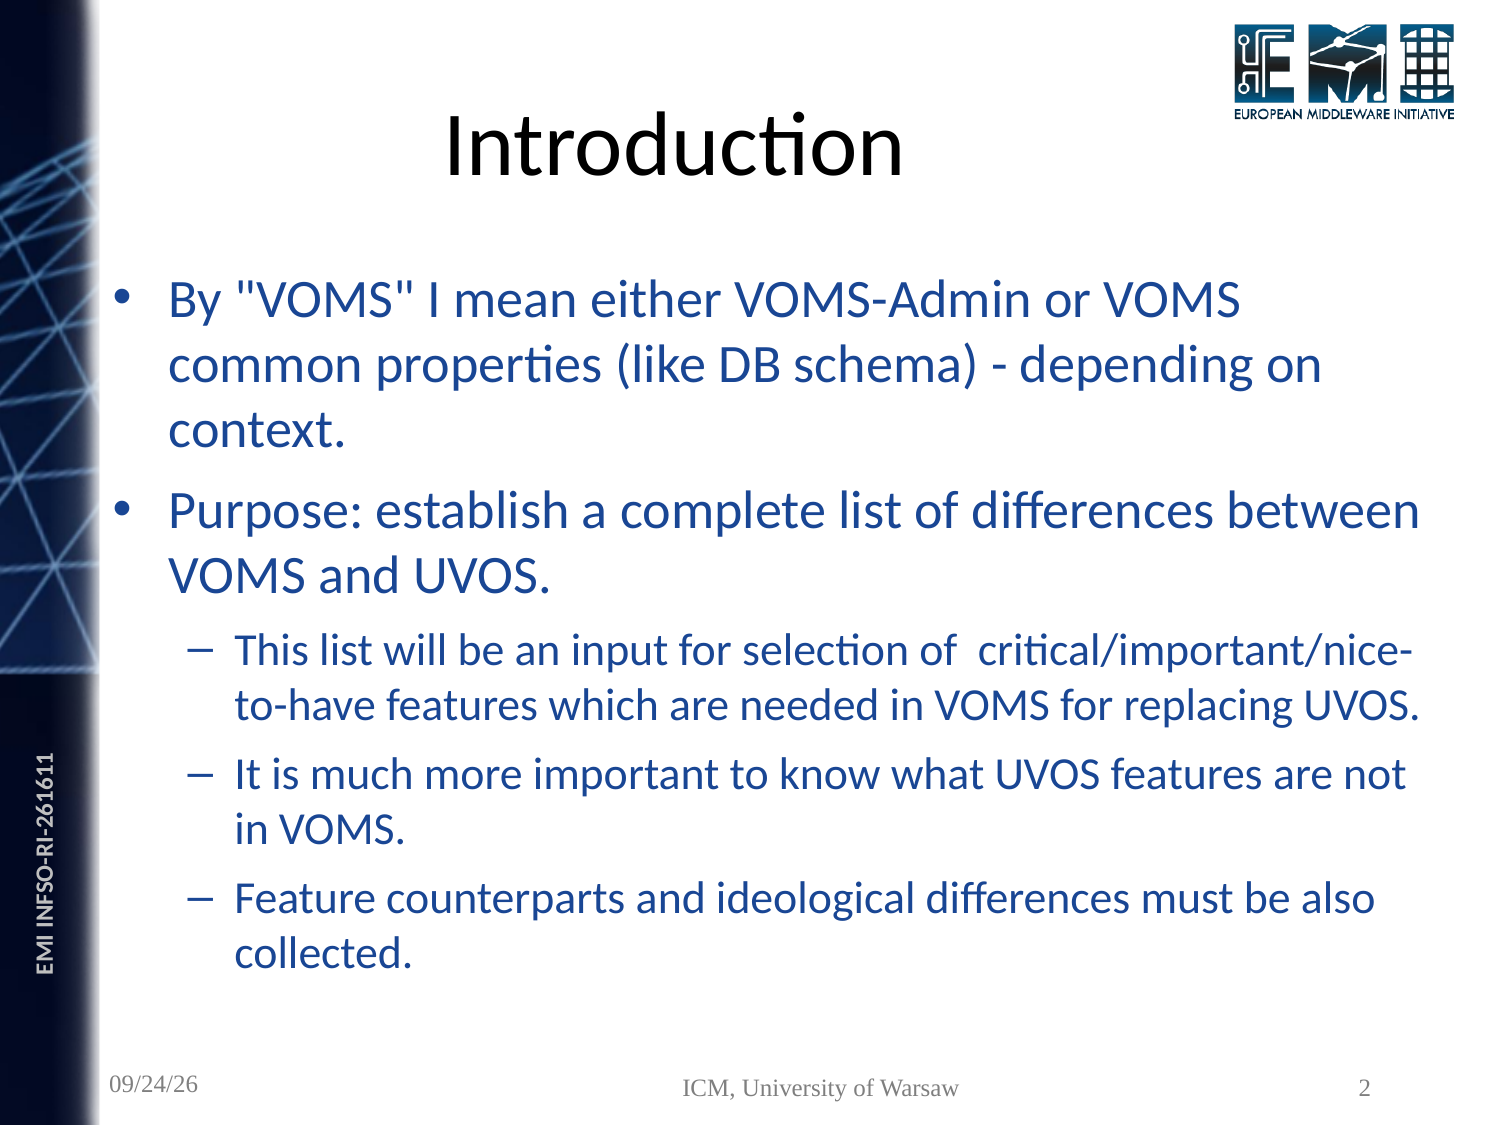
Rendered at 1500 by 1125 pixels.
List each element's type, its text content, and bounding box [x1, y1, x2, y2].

picture [1185, 8, 1500, 140]
picture [0, 0, 111, 1125]
list By "VOMS" I mean either VOMS-Admin or VOMS common properties (like DB schema) - depending on context. Purpose: establish a complete list of differences between VOMS and UVOS. This list will be an input for selection of critical/important/nice-to-have features which are needed in VOMS for replacing UVOS. It is much more important to know what UVOS features are not in VOMS. Feature counterparts and ideological differences must be also collected. [112, 263, 1425, 1034]
title Introduction [112, 52, 1238, 226]
